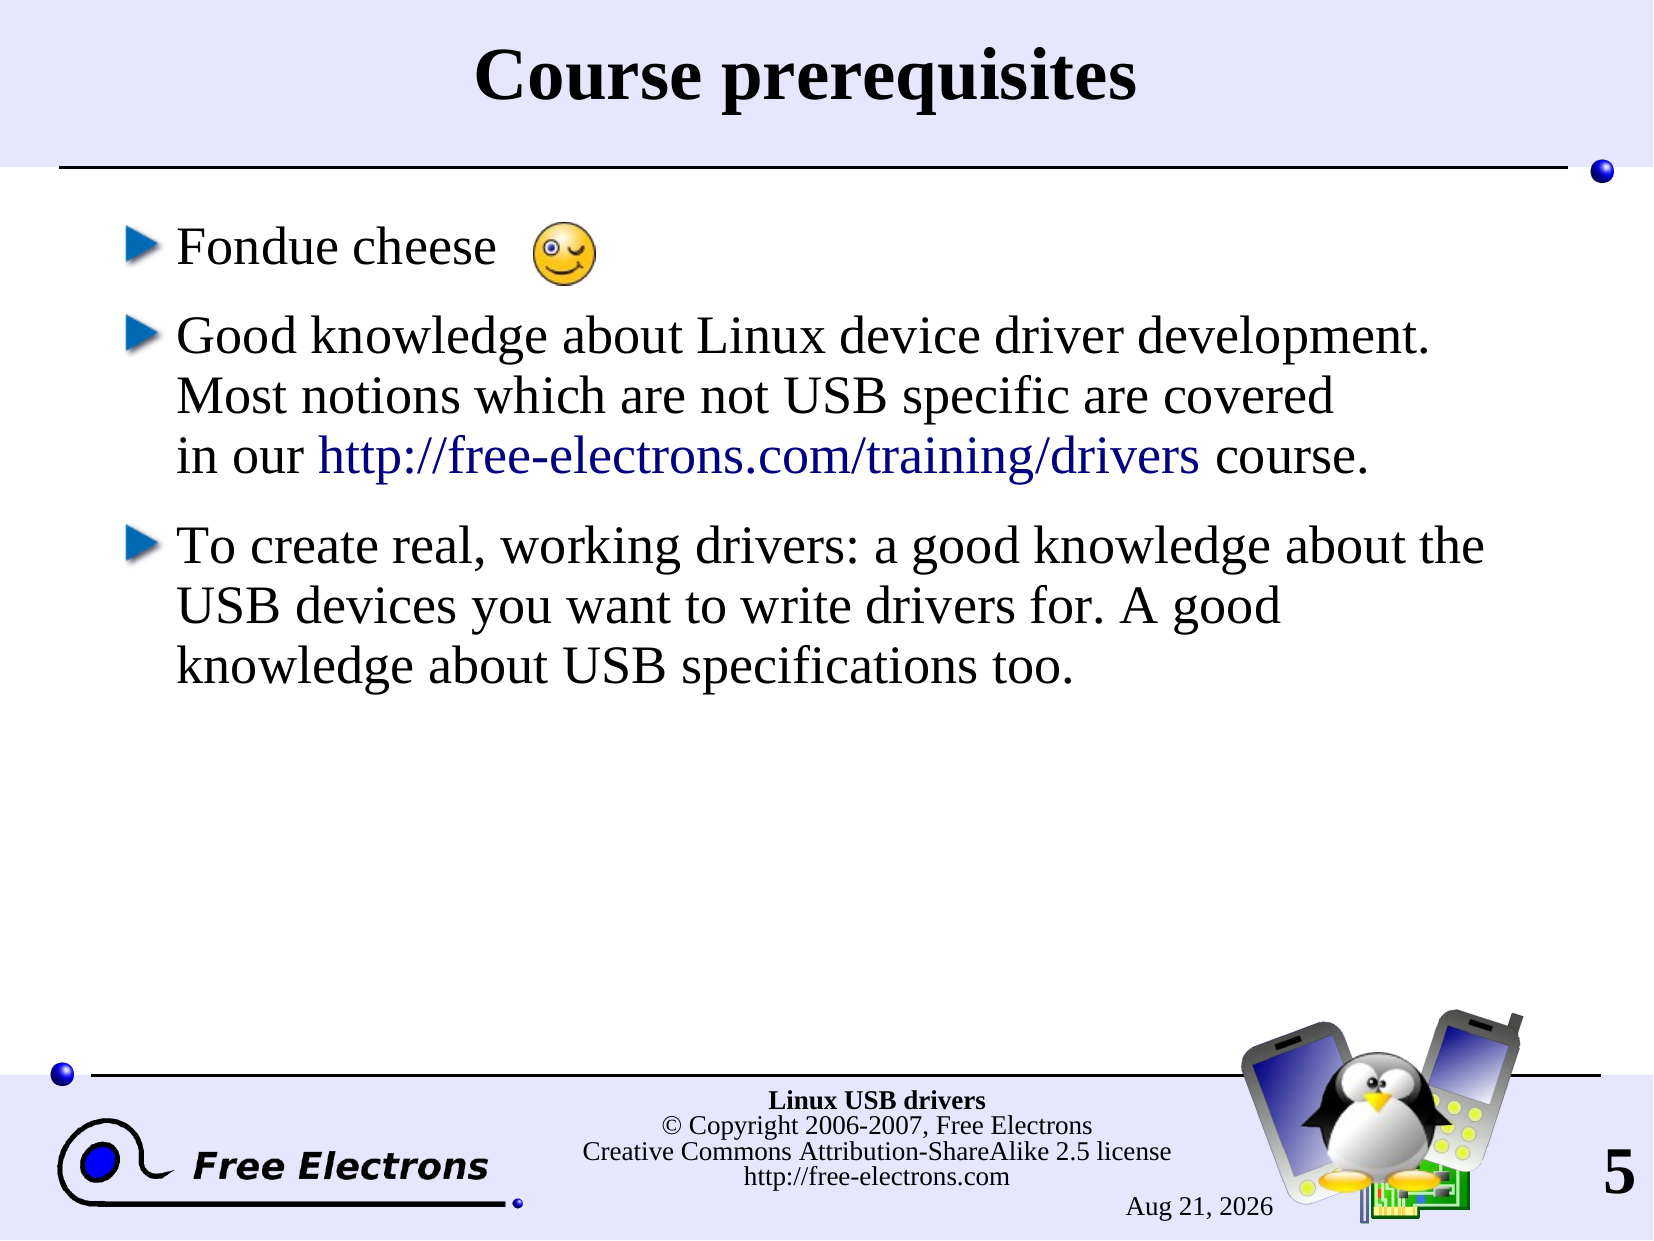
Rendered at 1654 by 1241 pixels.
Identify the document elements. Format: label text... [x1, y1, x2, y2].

picture [533, 222, 596, 286]
list Fondue cheese Good knowledge about Linux device driver development. Most notions which are not USB specific are covered in our http://free-electrons.com/training/drivers course. To create real, working drivers: a good knowledge about the USB devices you want to write drivers for. A good knowledge about USB specifications too. [105, 216, 1518, 1066]
picture [1231, 1007, 1538, 1241]
picture [50, 1107, 527, 1216]
title Course prerequisites [60, 25, 1551, 124]
